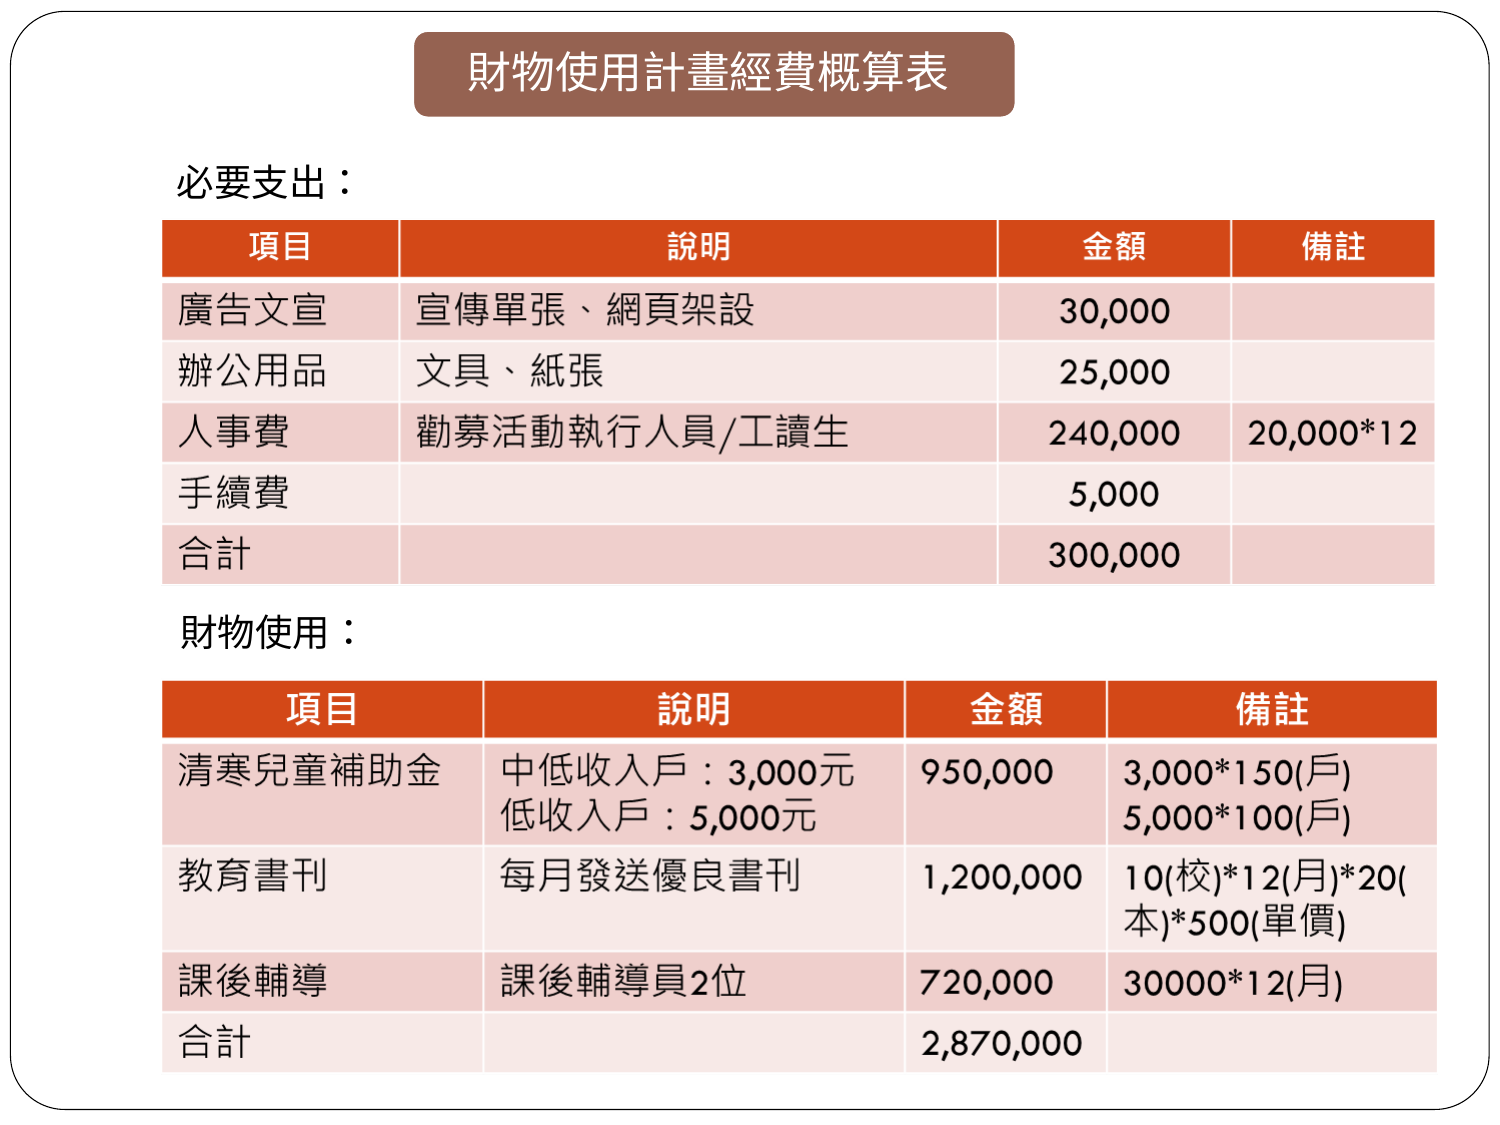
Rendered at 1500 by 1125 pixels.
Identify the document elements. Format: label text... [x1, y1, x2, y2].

text_box [413, 30, 1016, 118]
picture [161, 216, 1436, 601]
text_box 財物使用計畫經費概算表 [454, 35, 991, 113]
picture [161, 676, 1438, 1089]
text_box 必要支出： [161, 151, 375, 212]
text_box 財物使用： [165, 601, 378, 662]
